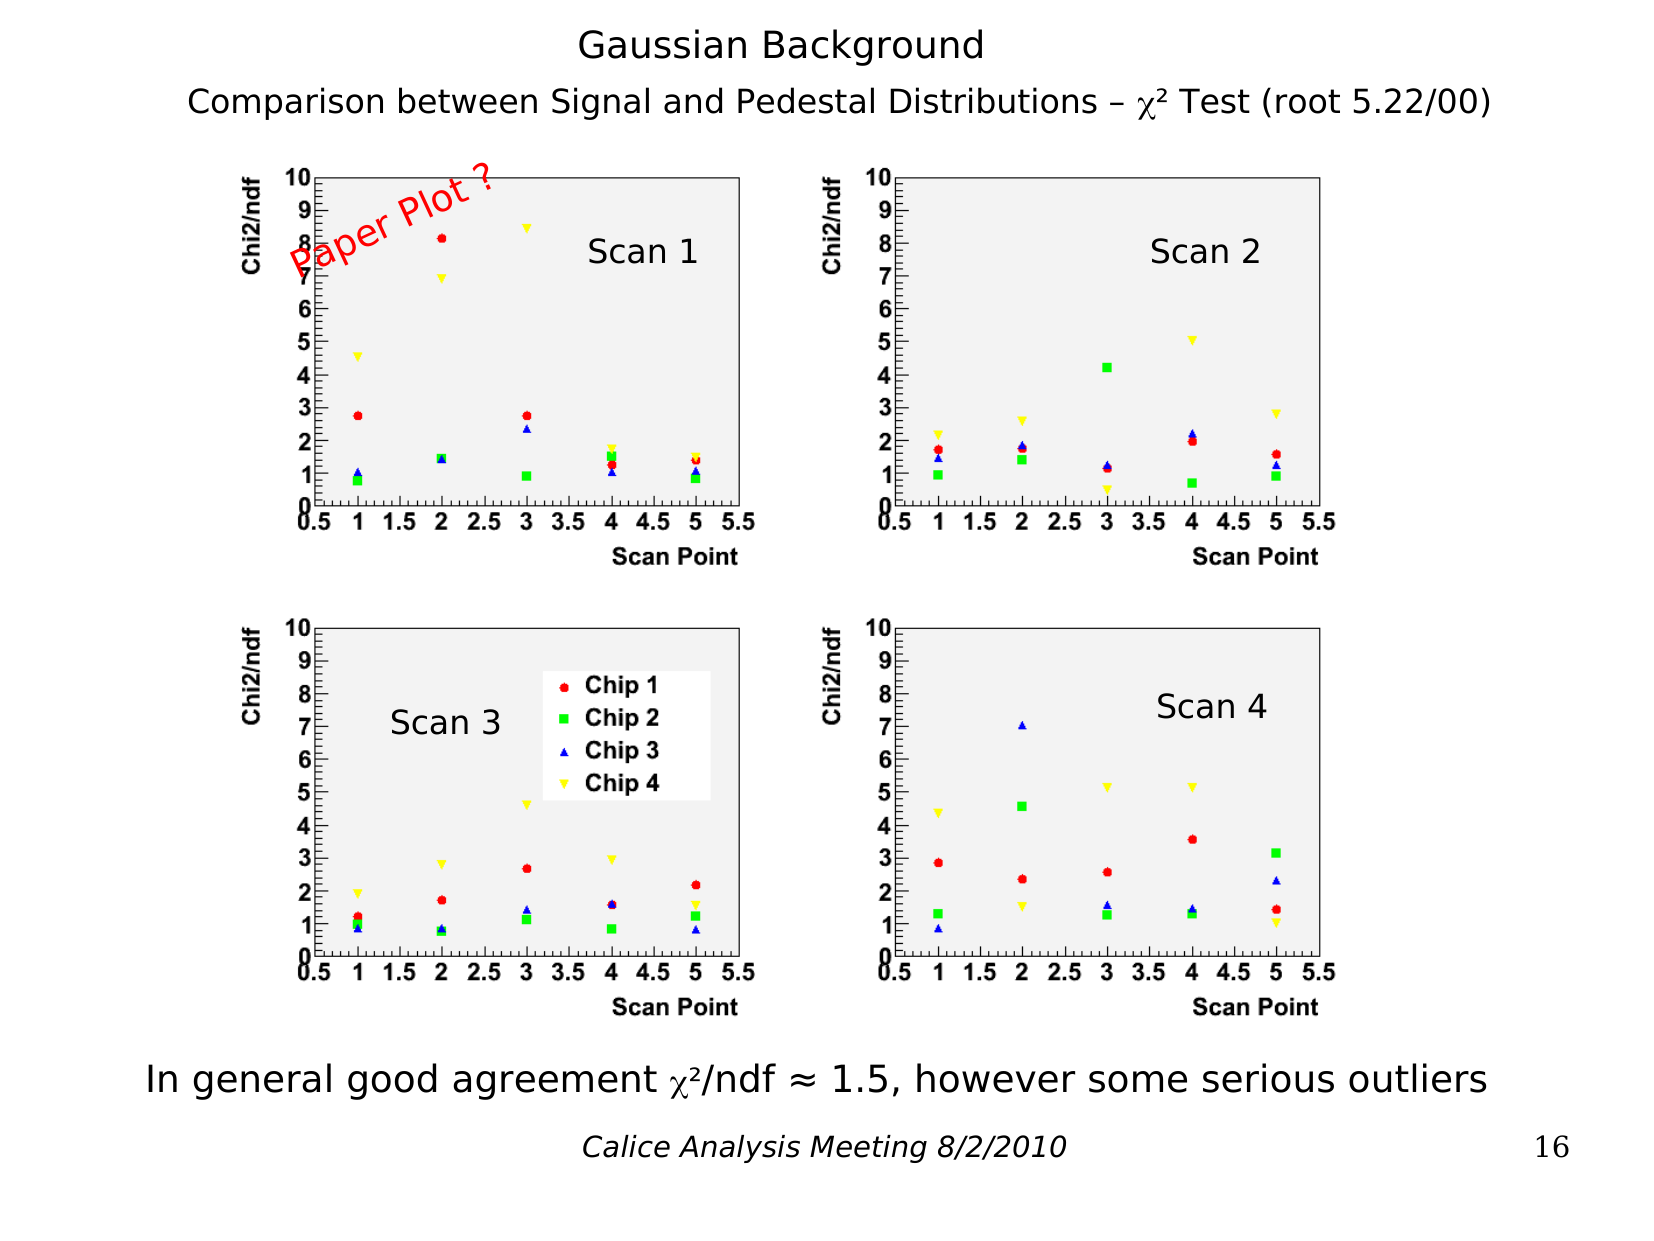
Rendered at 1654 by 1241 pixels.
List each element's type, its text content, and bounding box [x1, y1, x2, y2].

text_box Comparison between Signal and Pedestal Distributions – ² Test (root 5.22/00) [172, 75, 1487, 129]
text_box In general good agreement ²/ndf ≈ 1.5, however some serious outliers [130, 1050, 1477, 1109]
text_box Gaussian Background [562, 16, 992, 75]
text_box Scan 3 [375, 696, 515, 751]
picture [227, 129, 1388, 1027]
text_box Scan 4 [1141, 680, 1282, 735]
text_box Paper Plot ? [267, 142, 516, 301]
text_box Scan 1 [572, 225, 713, 279]
text_box Scan 2 [1135, 225, 1276, 279]
